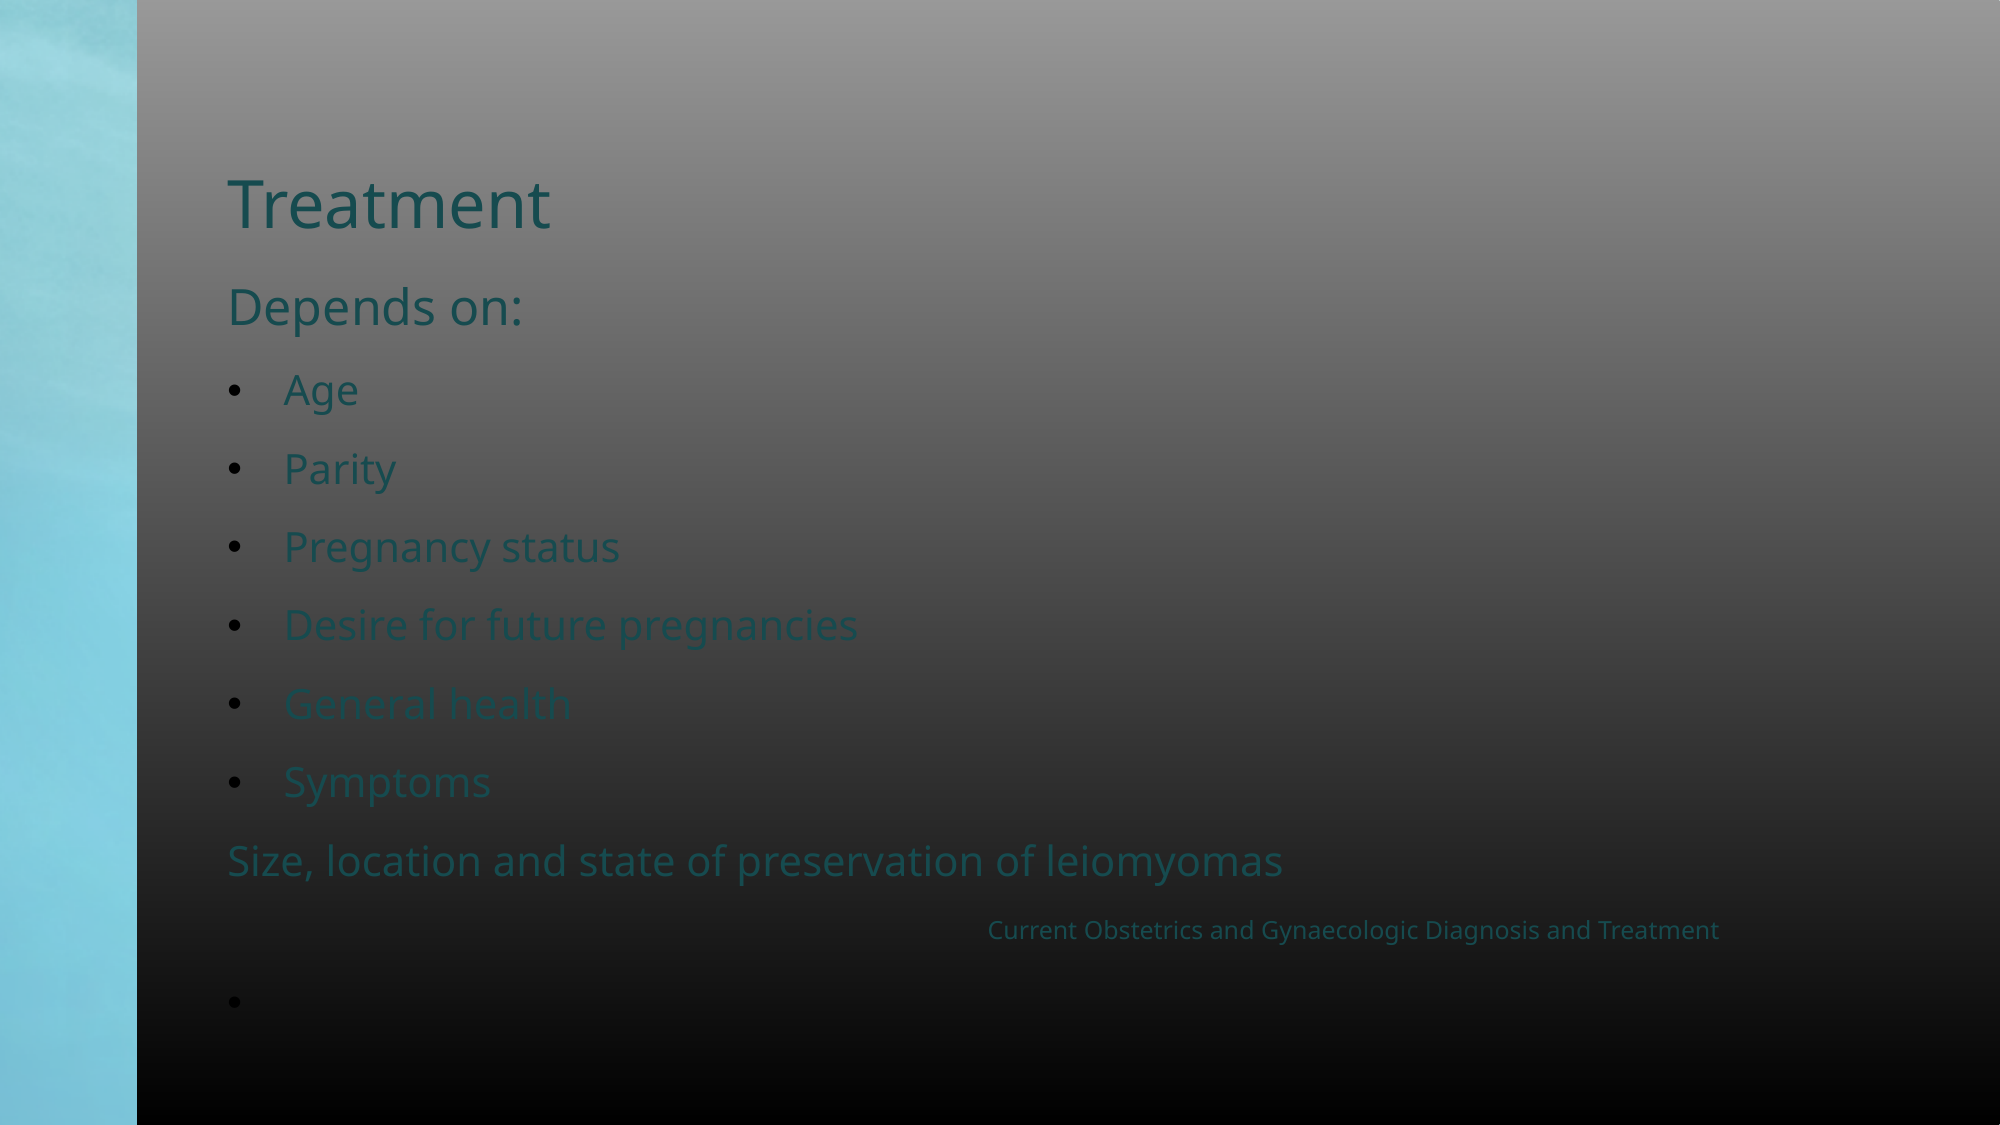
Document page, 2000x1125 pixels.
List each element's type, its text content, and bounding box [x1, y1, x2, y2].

list Depends on: Age Parity Pregnancy status Desire for future pregnancies General health Symptoms Size, location and state of preservation of leiomyomas Current Obstetrics and Gynaecologic Diagnosis and Treatment [212, 275, 1788, 1013]
title Treatment [212, 62, 1788, 250]
